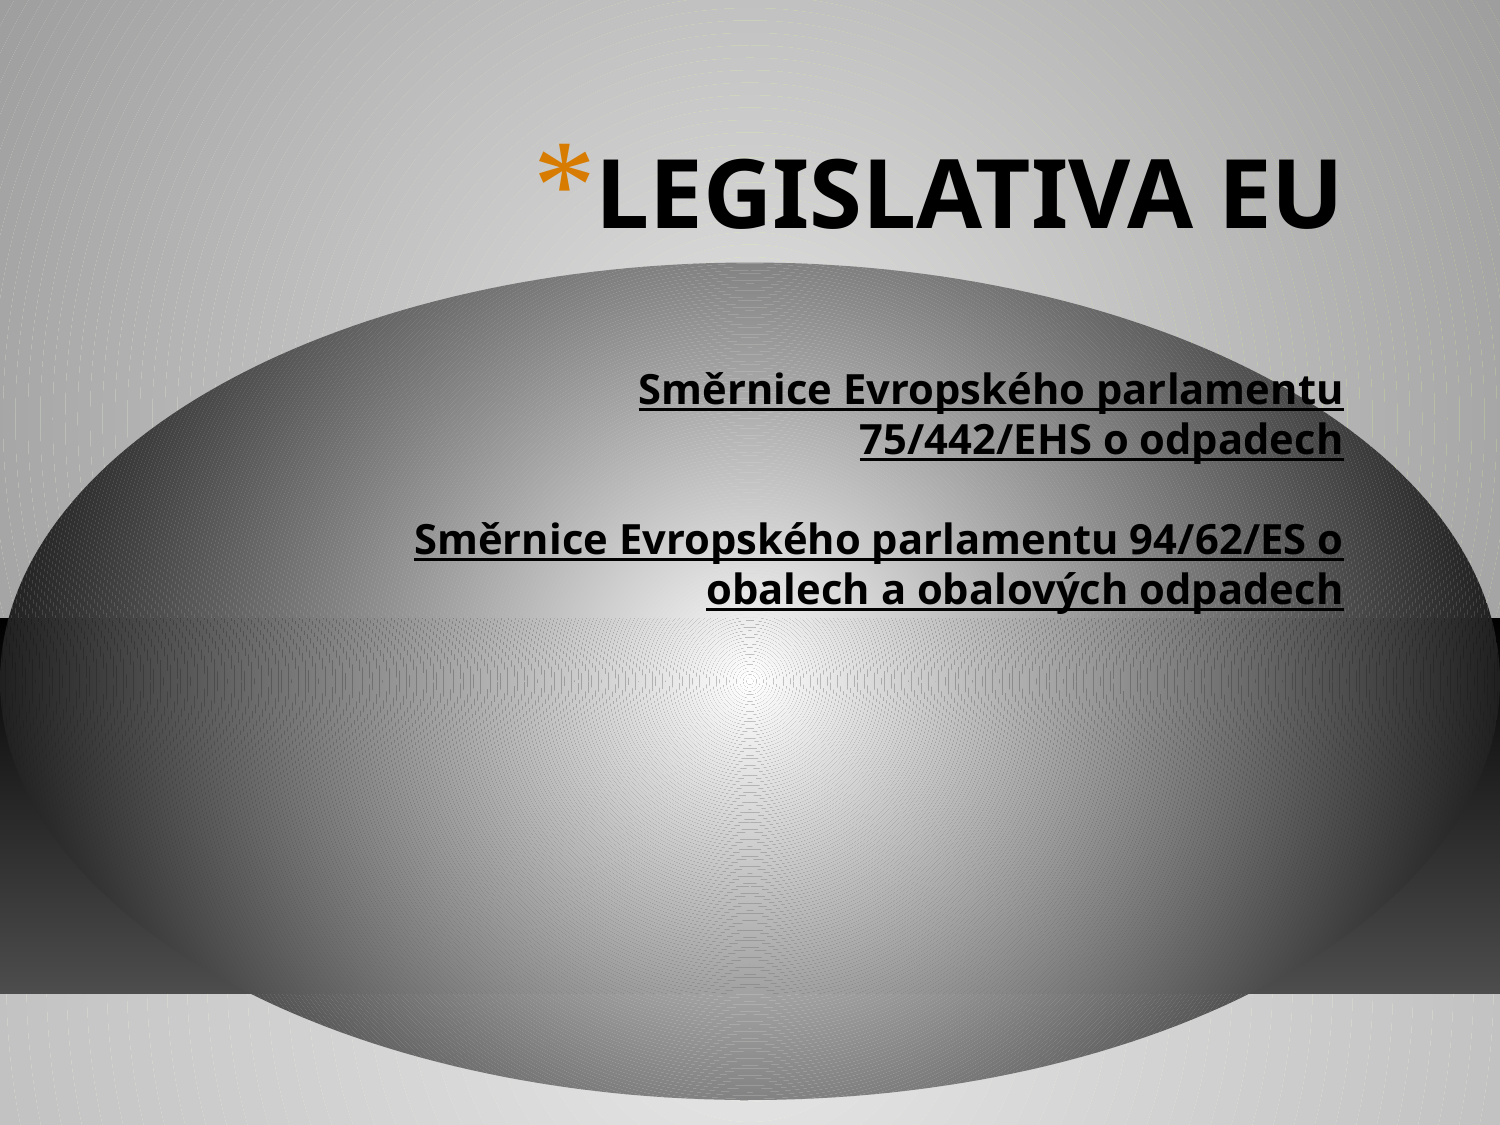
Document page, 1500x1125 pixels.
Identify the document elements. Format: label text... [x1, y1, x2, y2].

title LEGISLATIVA EU Směrnice Evropského parlamentu 75/442/EHS o odpadech Směrnice Evropského parlamentu 94/62/ES o obalech a obalových odpadech [294, 125, 1363, 1024]
